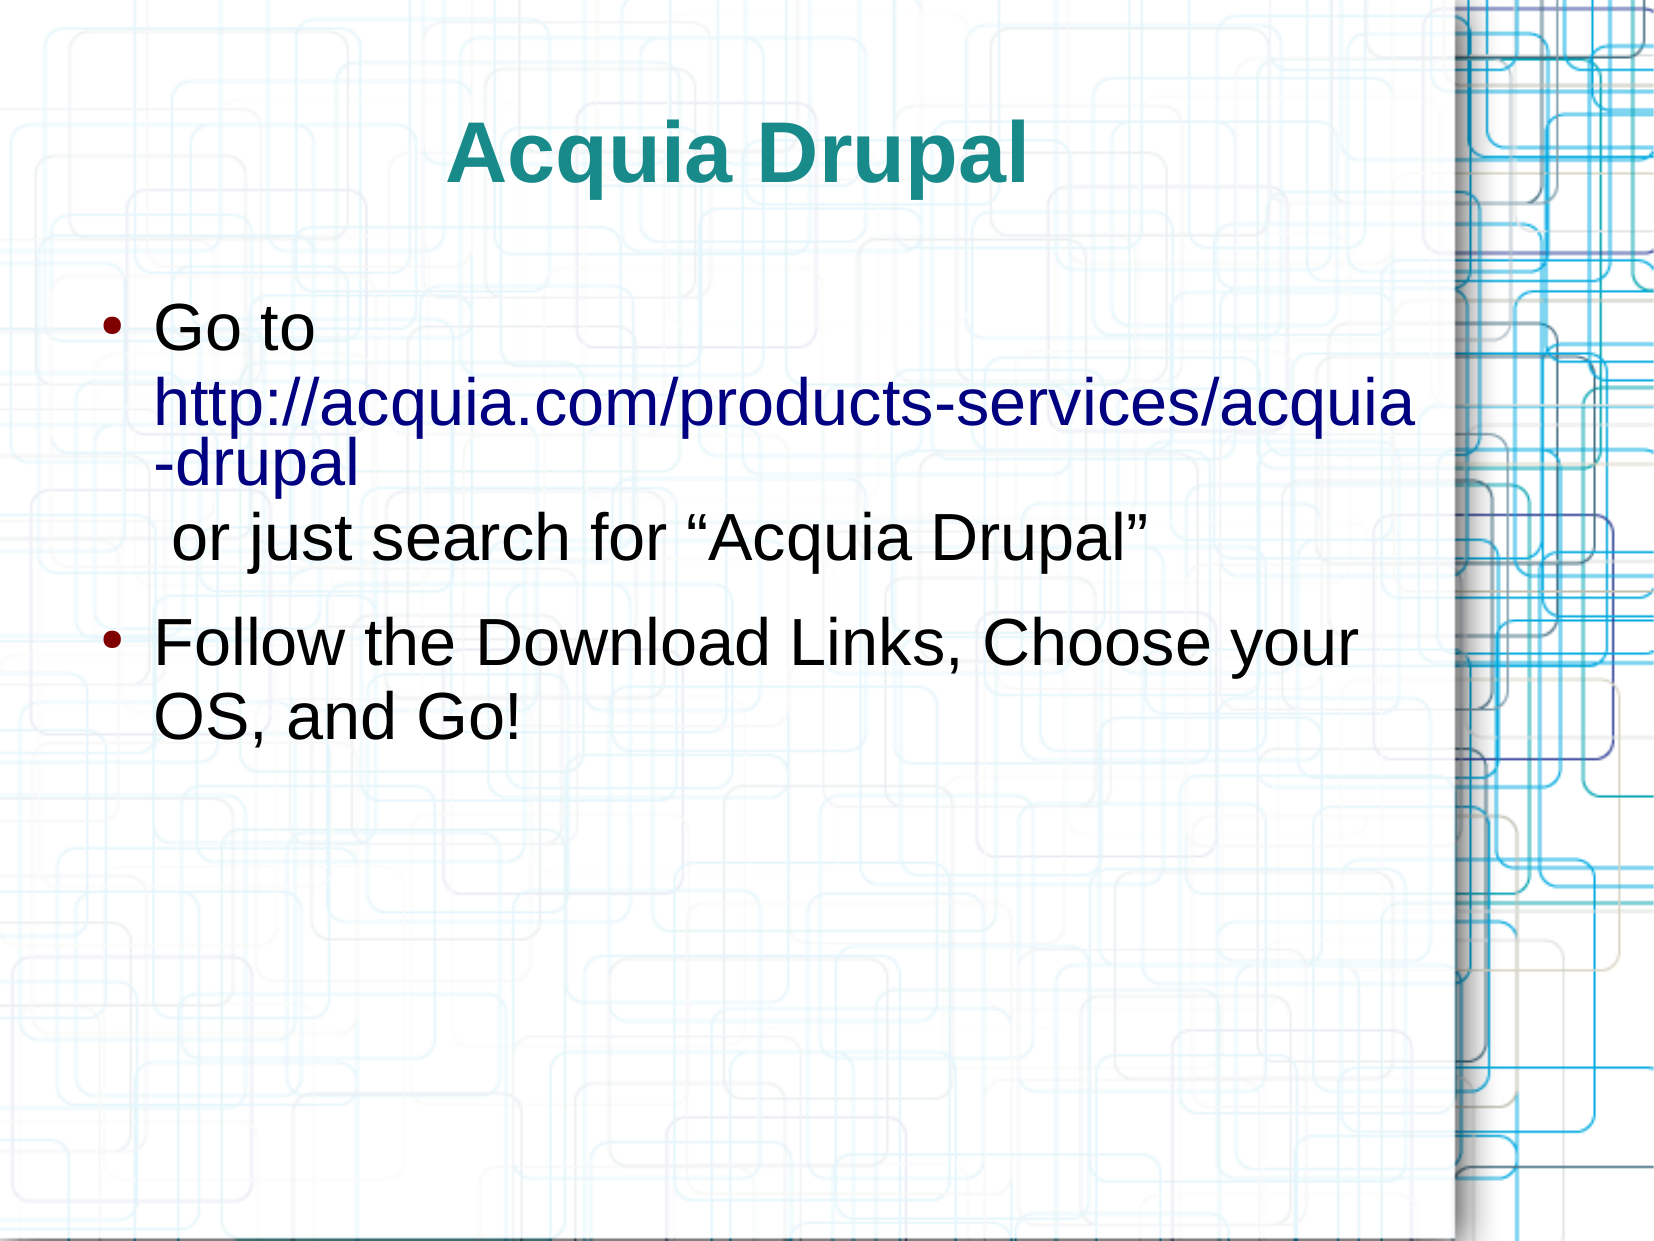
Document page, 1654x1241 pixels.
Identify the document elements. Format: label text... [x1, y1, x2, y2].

title Acquia Drupal [59, 49, 1418, 257]
list Go to http://acquia.com/products-services/acquia-drupal or just search for “Acquia Drupal” Follow the Download Links, Choose your OS, and Go! [82, 290, 1418, 1109]
picture [0, 0, 1654, 1241]
